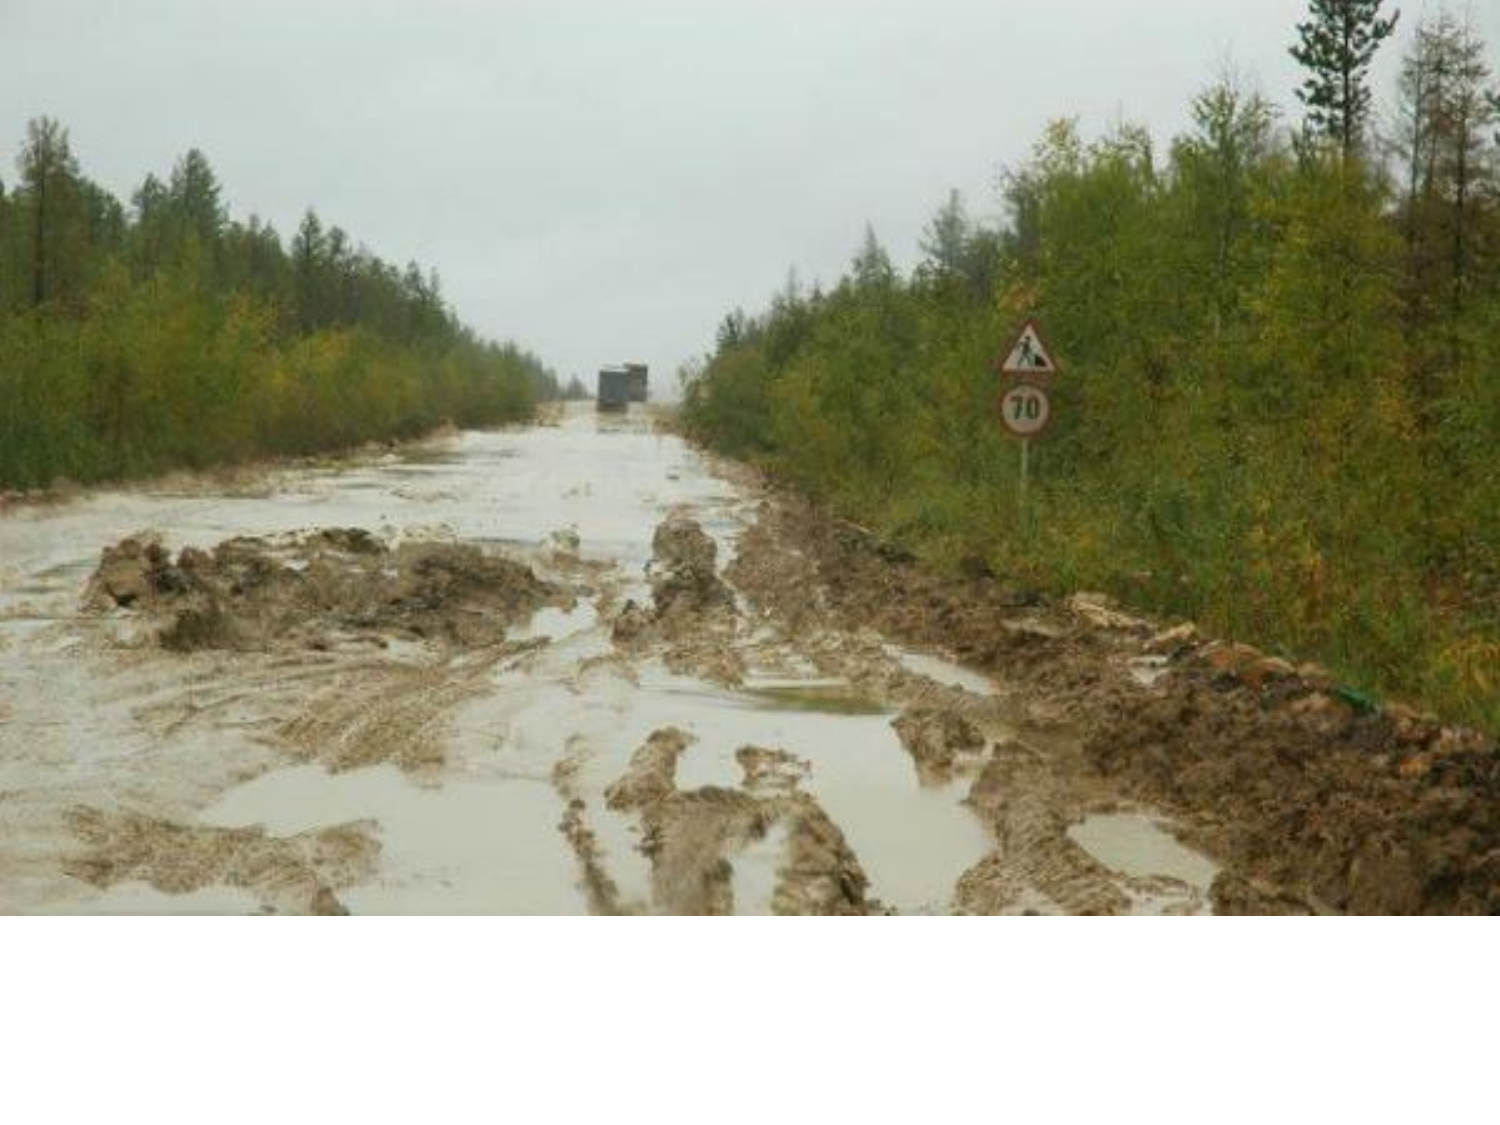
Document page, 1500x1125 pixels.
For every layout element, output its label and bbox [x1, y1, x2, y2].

picture [0, 0, 1500, 916]
